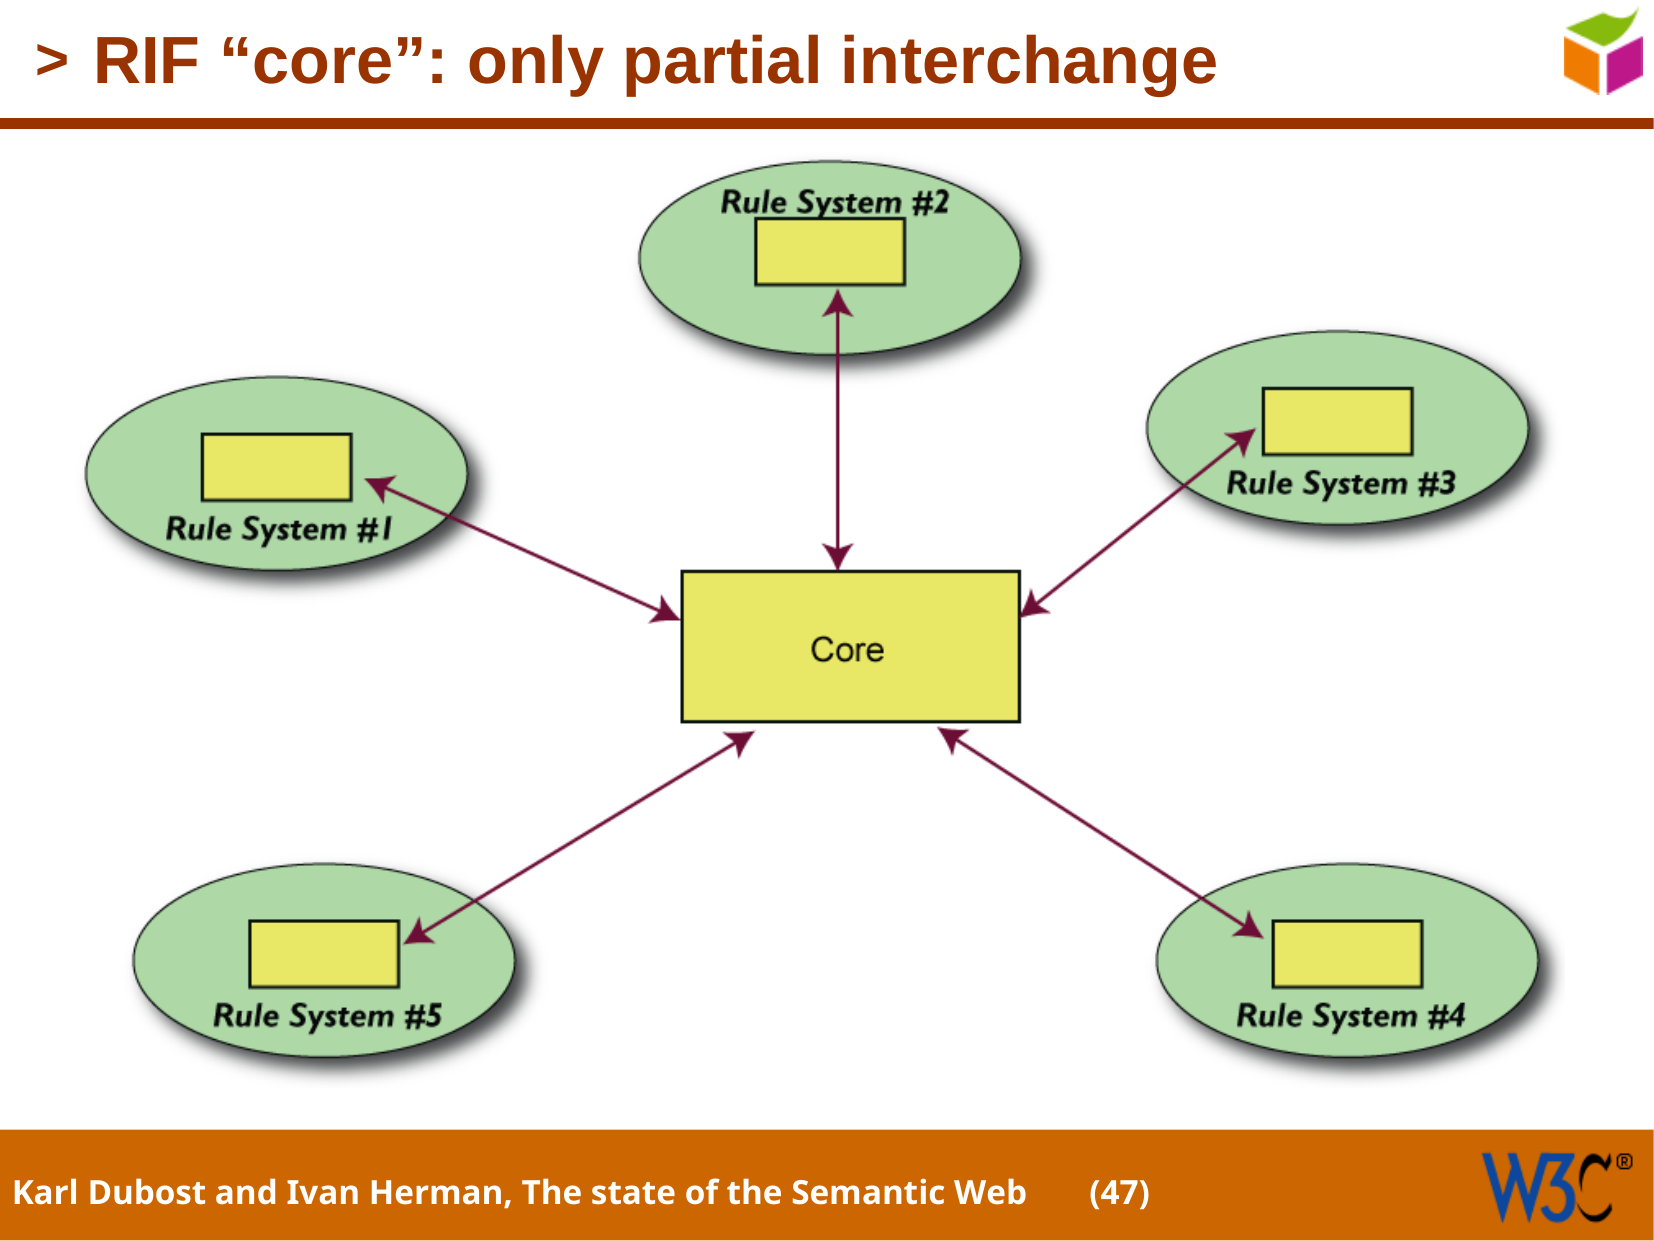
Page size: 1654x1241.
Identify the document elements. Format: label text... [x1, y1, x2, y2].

picture [1477, 1149, 1639, 1228]
picture [75, 147, 1565, 1088]
title RIF “core”: only partial interchange [93, 7, 1493, 111]
picture [1564, 5, 1643, 95]
